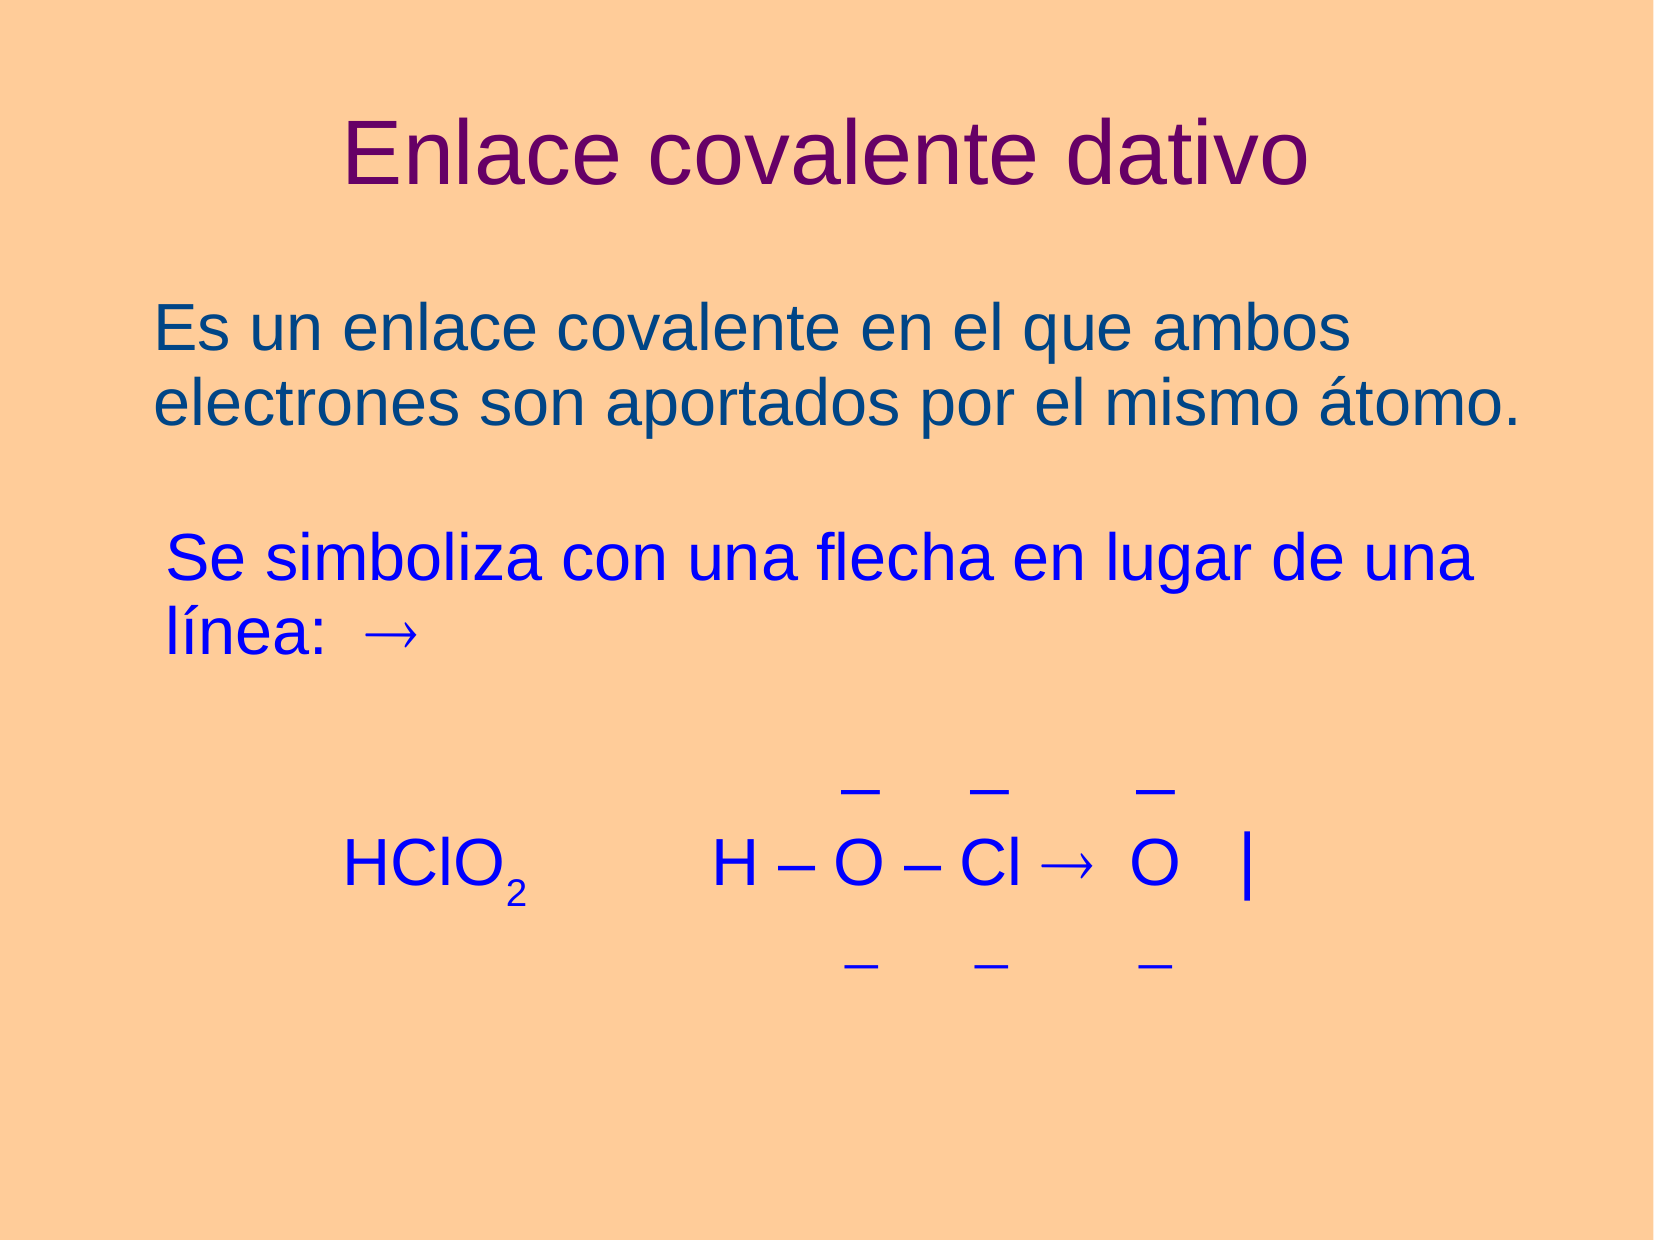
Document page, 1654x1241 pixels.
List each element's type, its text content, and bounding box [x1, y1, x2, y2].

title Enlace covalente dativo [82, 49, 1571, 257]
list Es un enlace covalente en el que ambos electrones son aportados por el mismo átomo. [82, 290, 1583, 461]
list Se simboliza con una flecha en lugar de una línea: ® [94, 519, 1536, 674]
list _ _ _ HClO2 H – O – Cl ® O | _ _ _ [271, 720, 1264, 1028]
